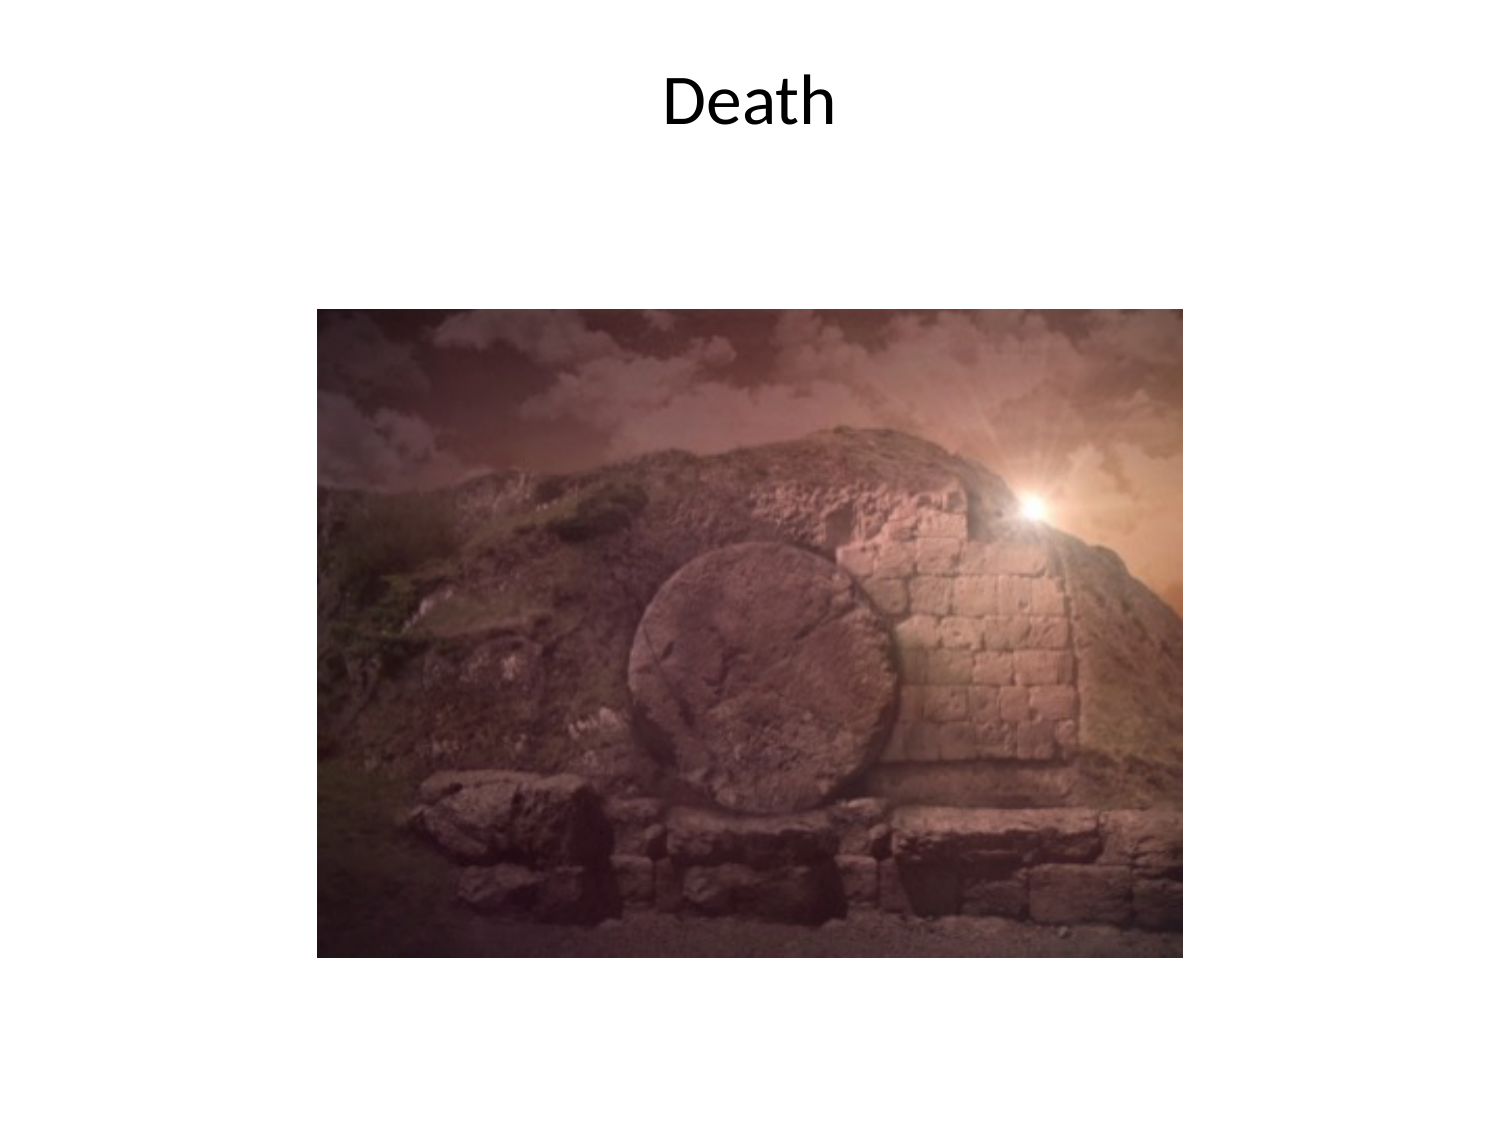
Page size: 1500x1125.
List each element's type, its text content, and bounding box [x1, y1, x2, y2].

title Death [75, 45, 1425, 233]
picture [317, 309, 1183, 958]
